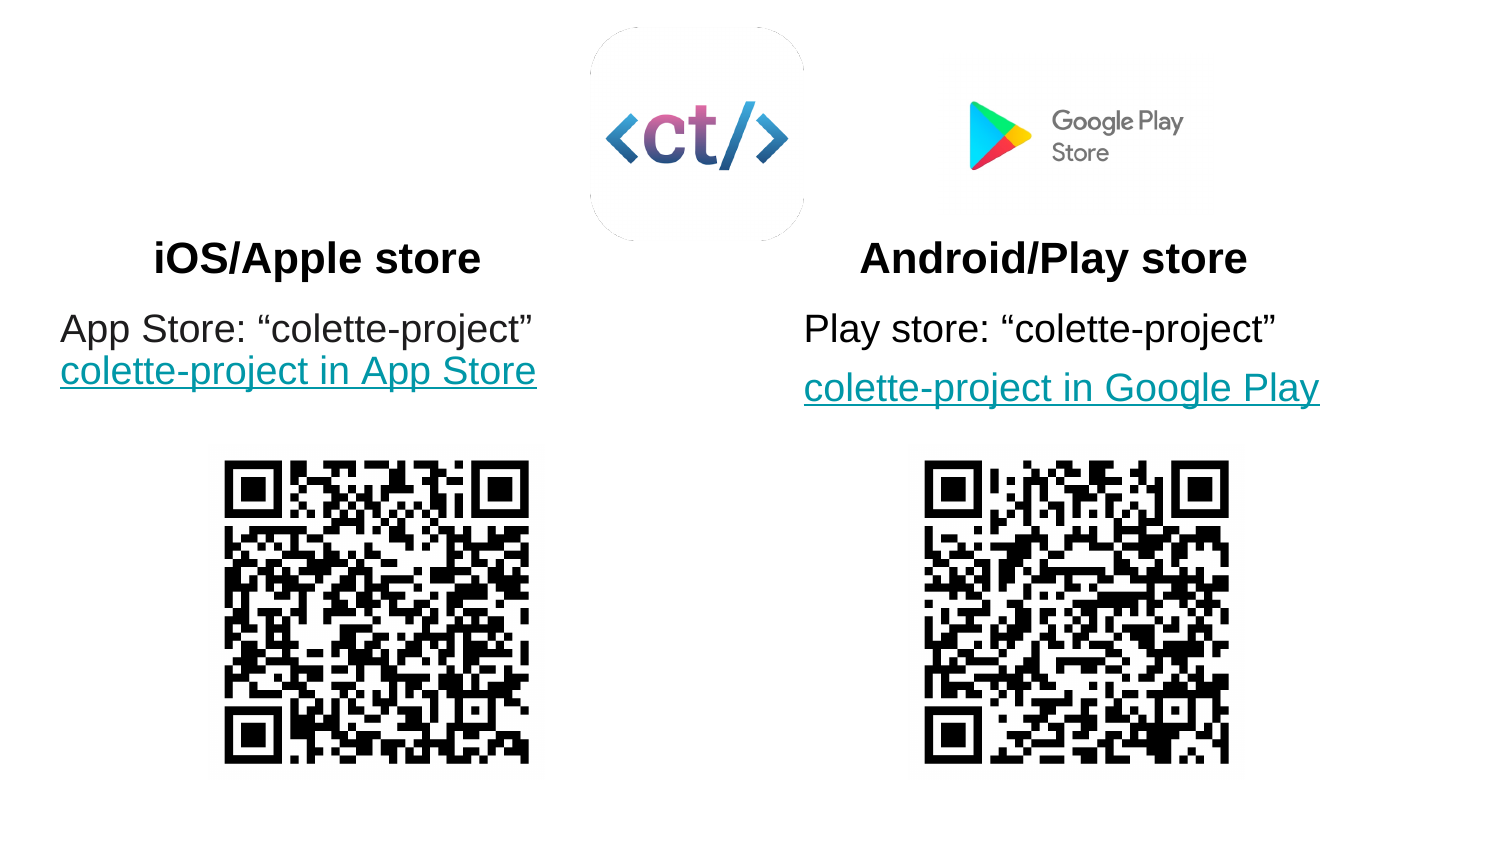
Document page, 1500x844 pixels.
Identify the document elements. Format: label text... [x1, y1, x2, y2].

list Android/Play store [859, 181, 1373, 284]
list iOS/Apple store [153, 181, 565, 284]
picture [938, 53, 1214, 215]
picture [208, 444, 545, 780]
picture [908, 444, 1245, 780]
list App Store: “colette-project” colette-project in App Store [60, 308, 738, 644]
picture [590, 27, 804, 241]
list Play store: “colette-project” colette-project in Google Play [803, 308, 1442, 556]
